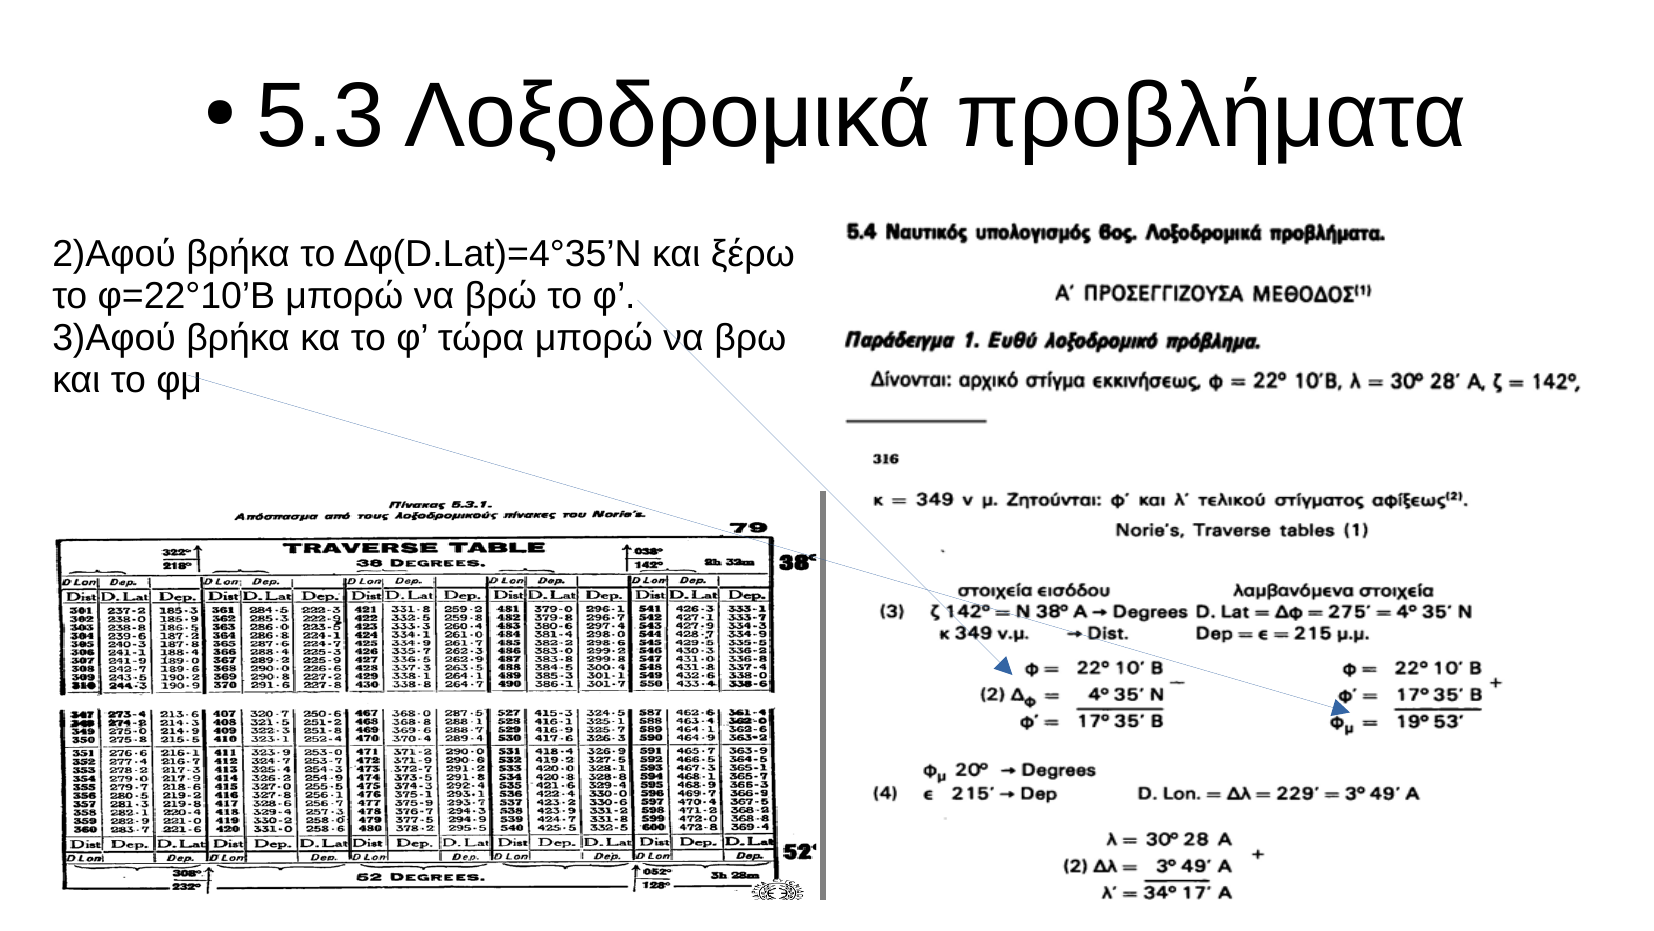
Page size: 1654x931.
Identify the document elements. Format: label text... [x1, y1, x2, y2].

title 5.3 Λοξοδρομικά προβλήματα [82, 37, 1571, 193]
picture [37, 442, 1582, 901]
picture [591, 489, 924, 588]
picture [825, 192, 1613, 425]
text_box 2)Αφού βρήκα το Δφ(D.Lat)=4°35’Ν και ξέρω το φ=22°10’Β μπορώ να βρώ το φ’. 3)Αφού βρήκα κα το φ’ τώρα μπορώ να βρω και το φμ [37, 225, 826, 450]
